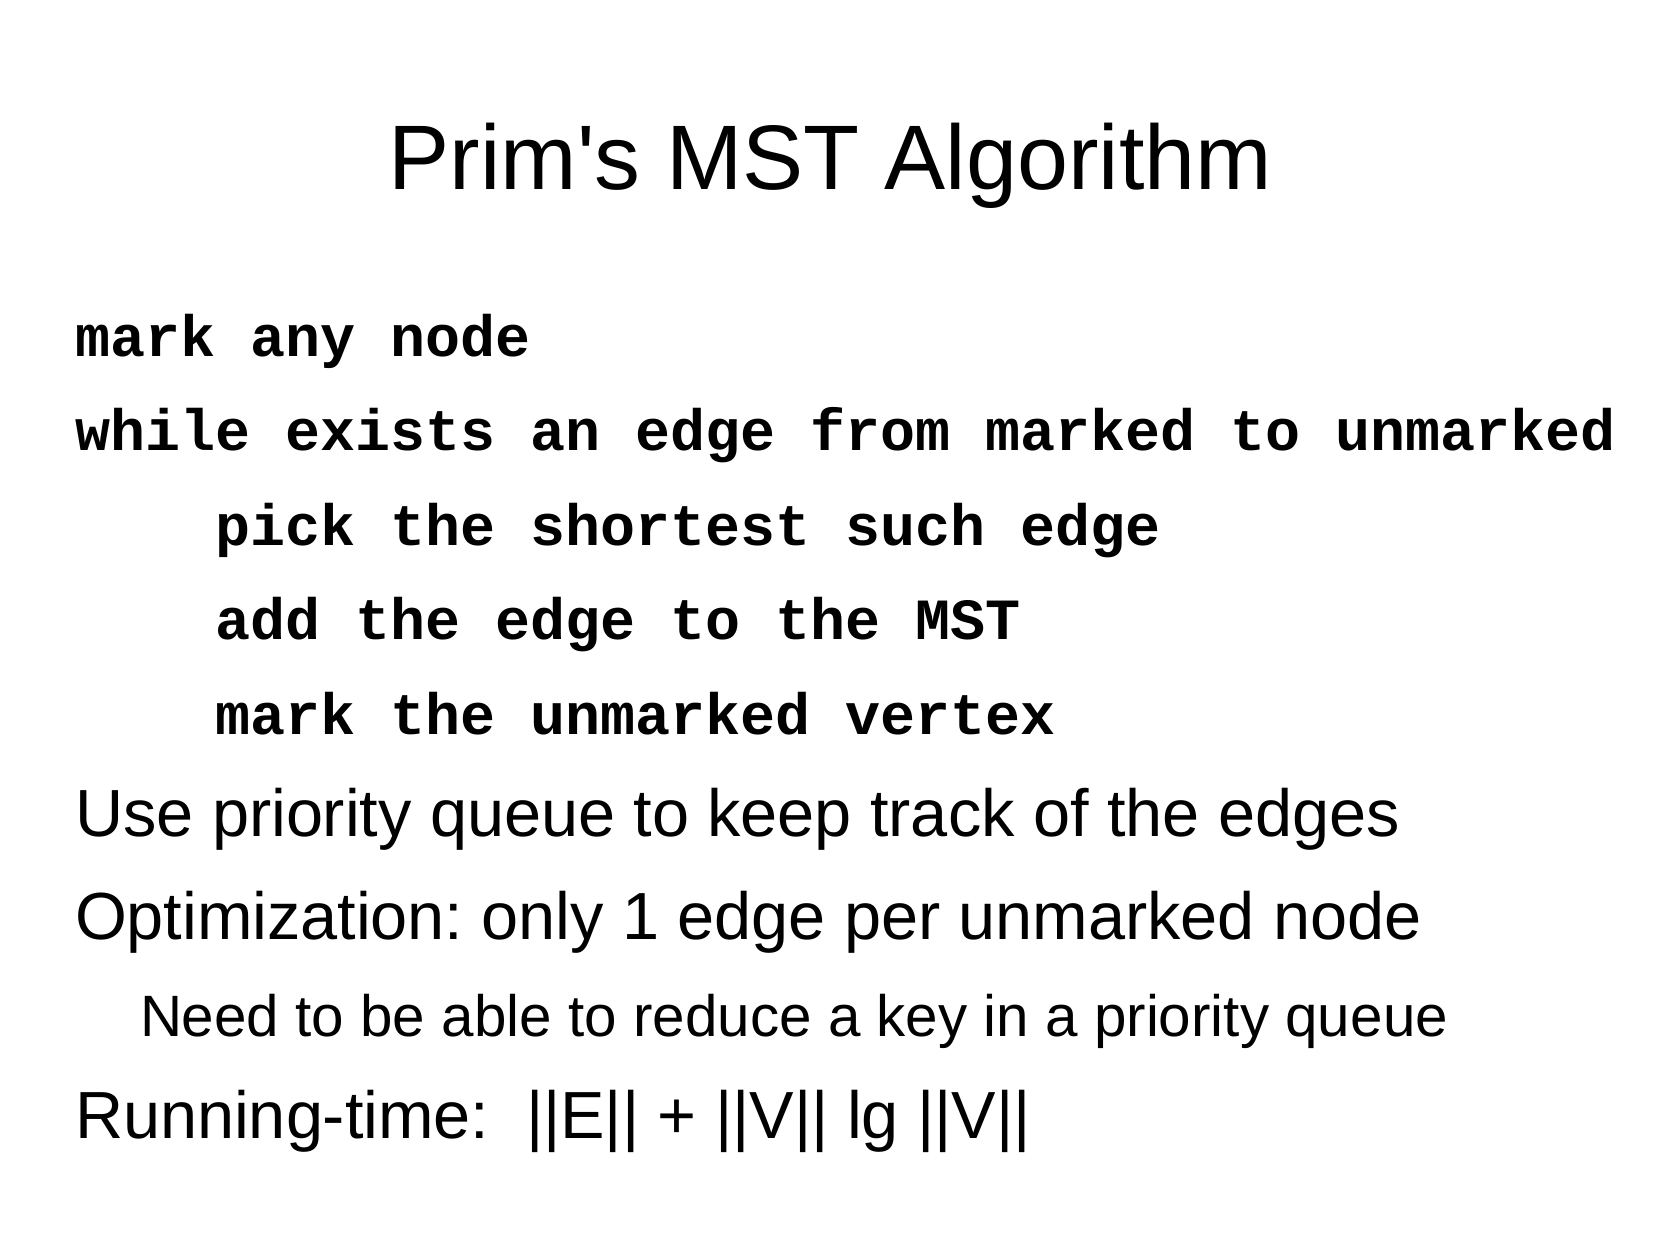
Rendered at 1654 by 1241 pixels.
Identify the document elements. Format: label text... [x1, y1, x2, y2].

list mark any node while exists an edge from marked to unmarked pick the shortest such edge add the edge to the MST mark the unmarked vertex Use priority queue to keep track of the edges Optimization: only 1 edge per unmarked node Need to be able to reduce a key in a priority queue Running-time: ||E|| + ||V|| lg ||V|| [75, 299, 1647, 1154]
title Prim's MST Algorithm [87, 55, 1576, 263]
